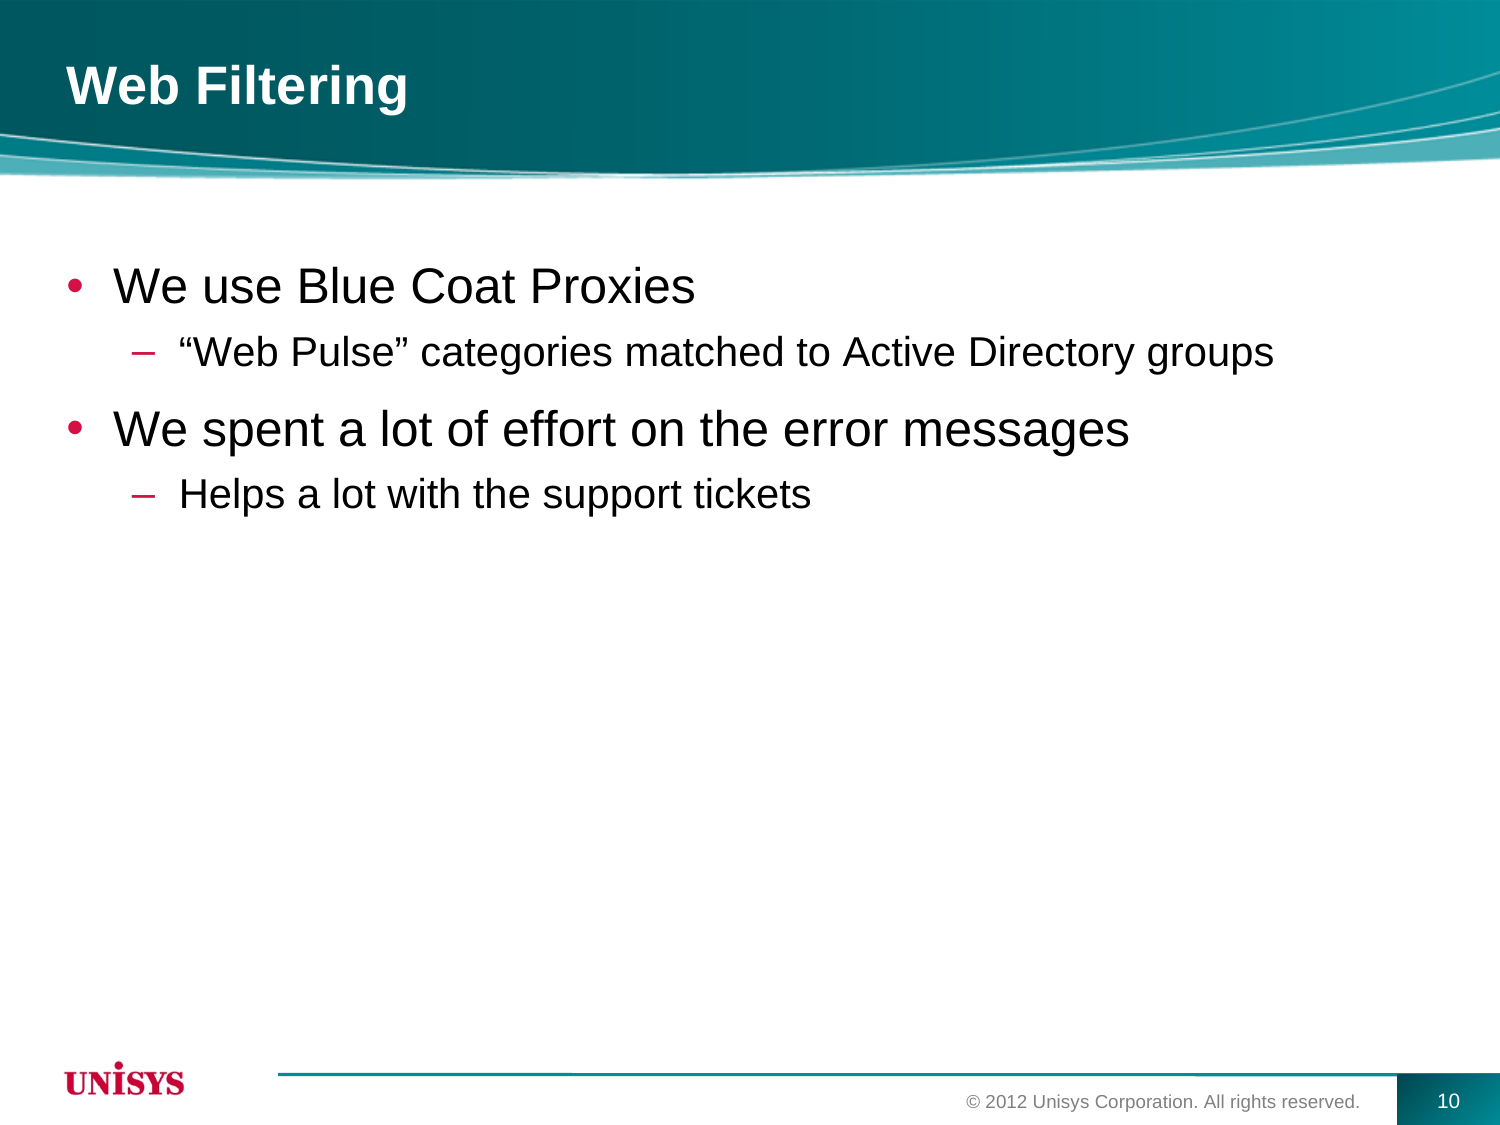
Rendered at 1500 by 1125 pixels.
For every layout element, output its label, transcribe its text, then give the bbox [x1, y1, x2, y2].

picture [0, 0, 1500, 188]
title Web Filtering [66, 0, 1435, 175]
list We use Blue Coat Proxies “Web Pulse” categories matched to Active Directory groups We spent a lot of effort on the error messages Helps a lot with the support tickets [66, 250, 1435, 1020]
picture [41, 1049, 205, 1102]
